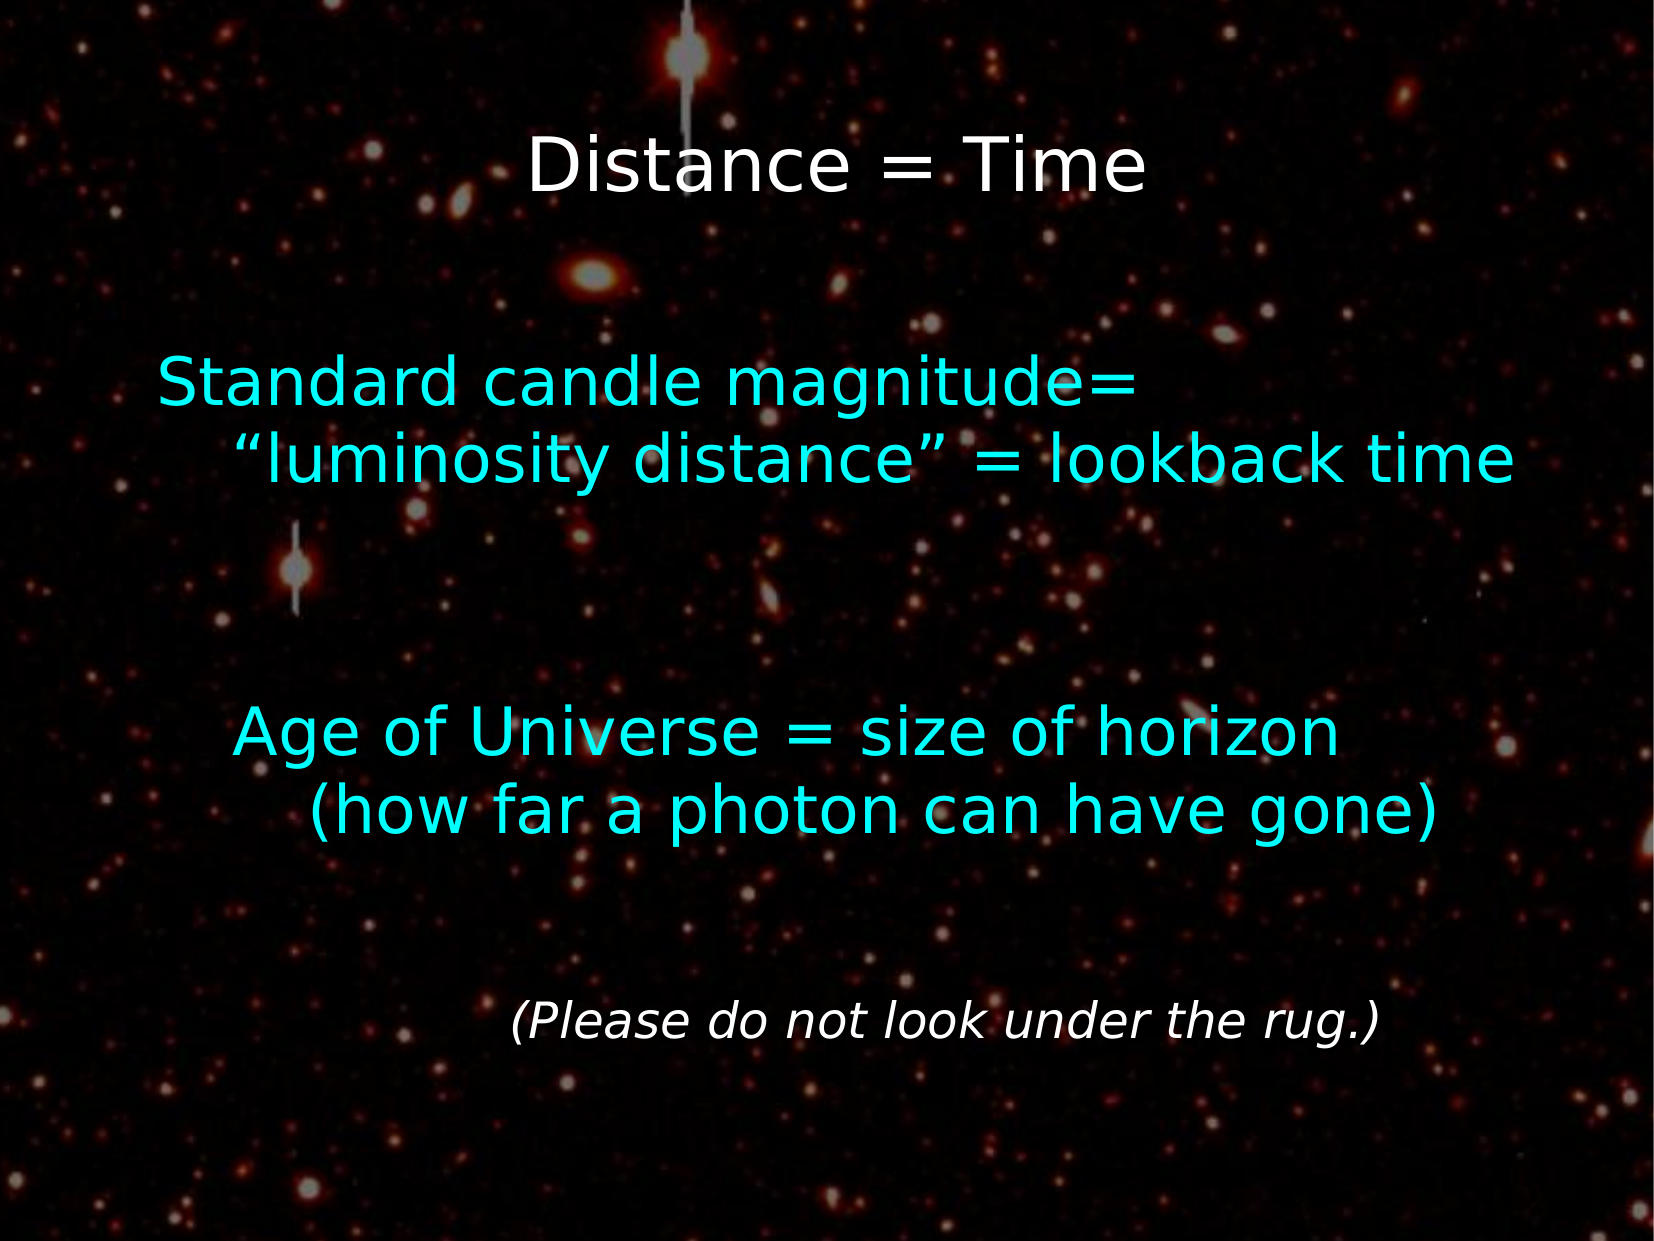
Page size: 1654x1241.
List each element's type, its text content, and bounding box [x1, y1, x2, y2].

text_box Distance = Time [525, 121, 1150, 215]
text_box (Please do not look under the rug.) [509, 991, 1384, 1051]
picture [0, 0, 1654, 1241]
text_box Age of Universe = size of horizon (how far a photon can have gone) [232, 693, 1443, 860]
text_box Standard candle magnitude= “luminosity distance” = lookback time [156, 343, 1519, 510]
